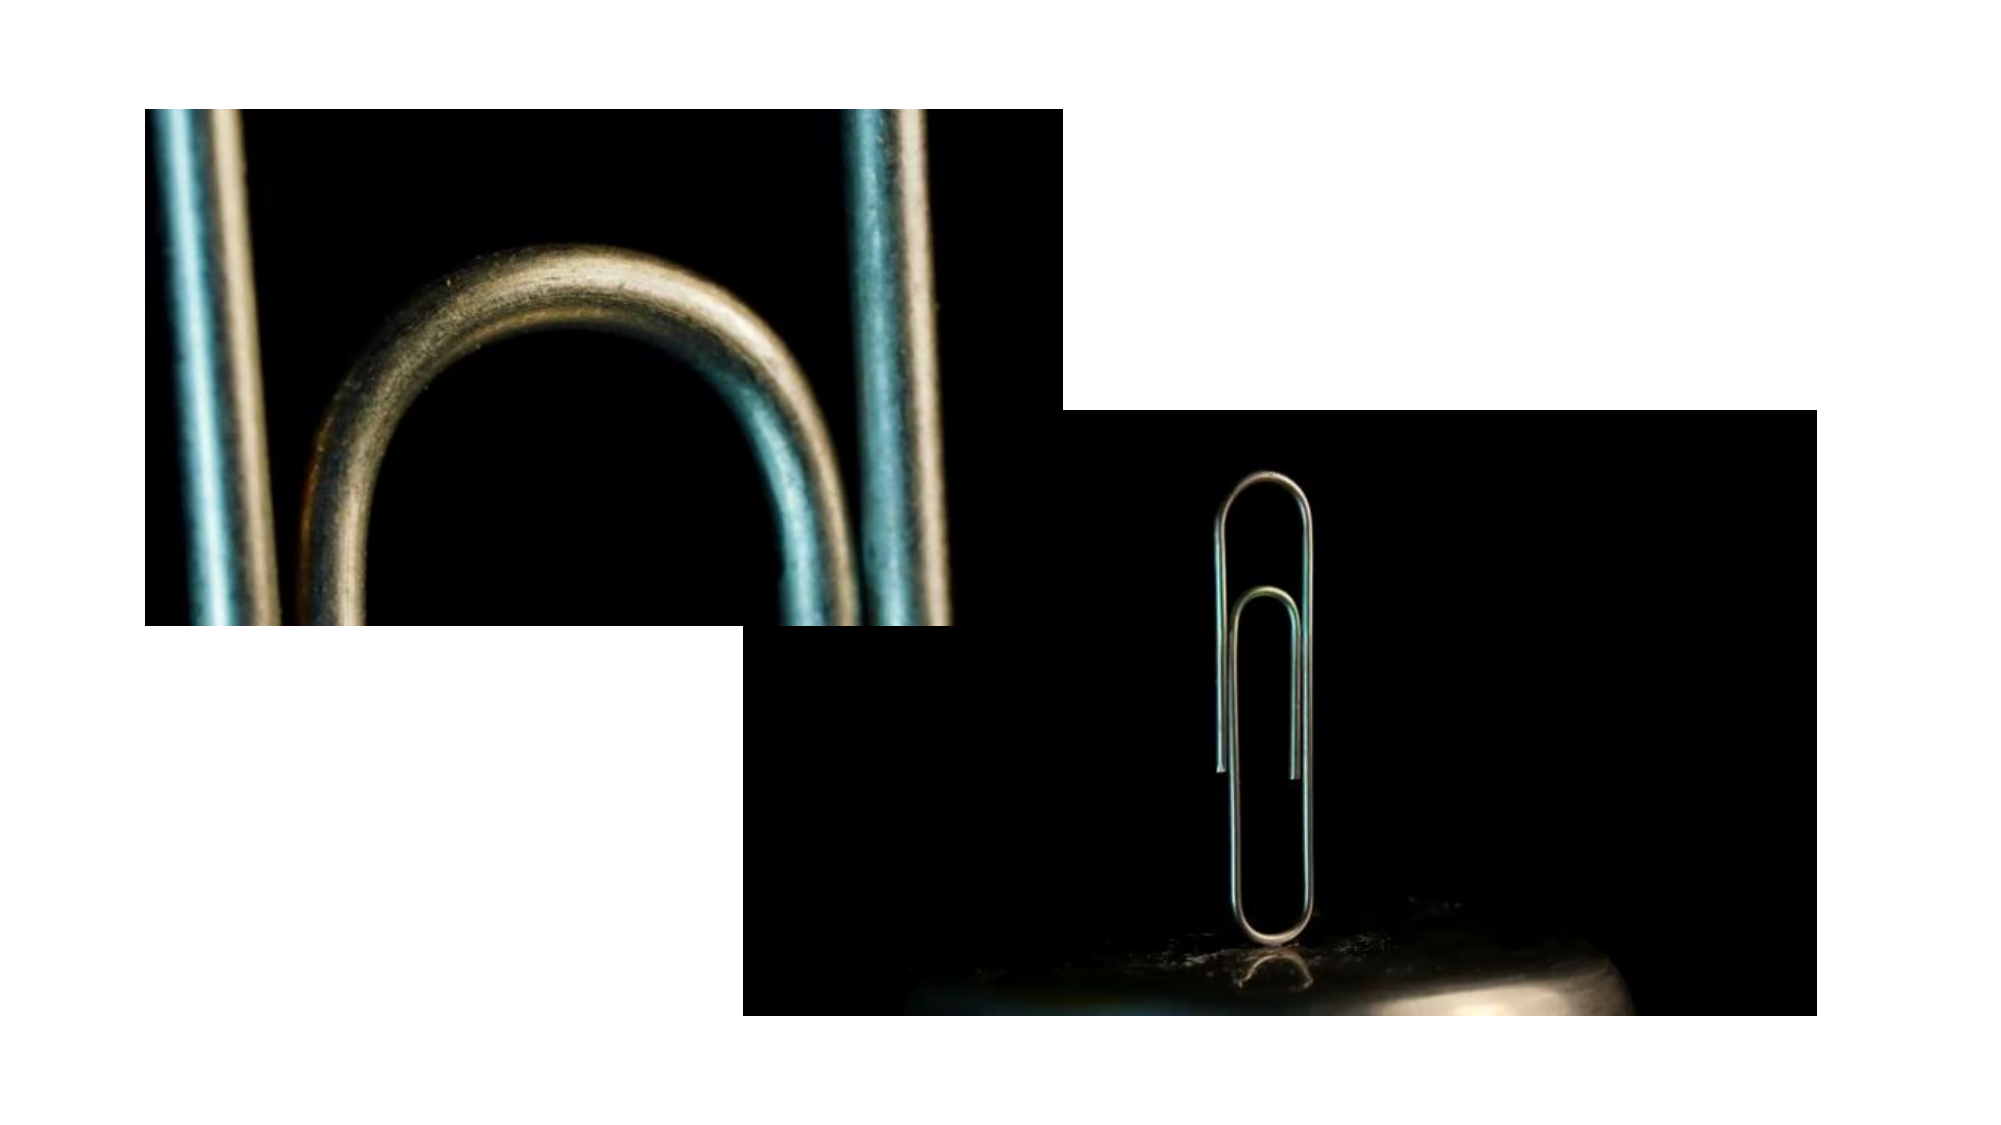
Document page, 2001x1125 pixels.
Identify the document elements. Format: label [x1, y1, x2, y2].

picture [145, 109, 1817, 1016]
